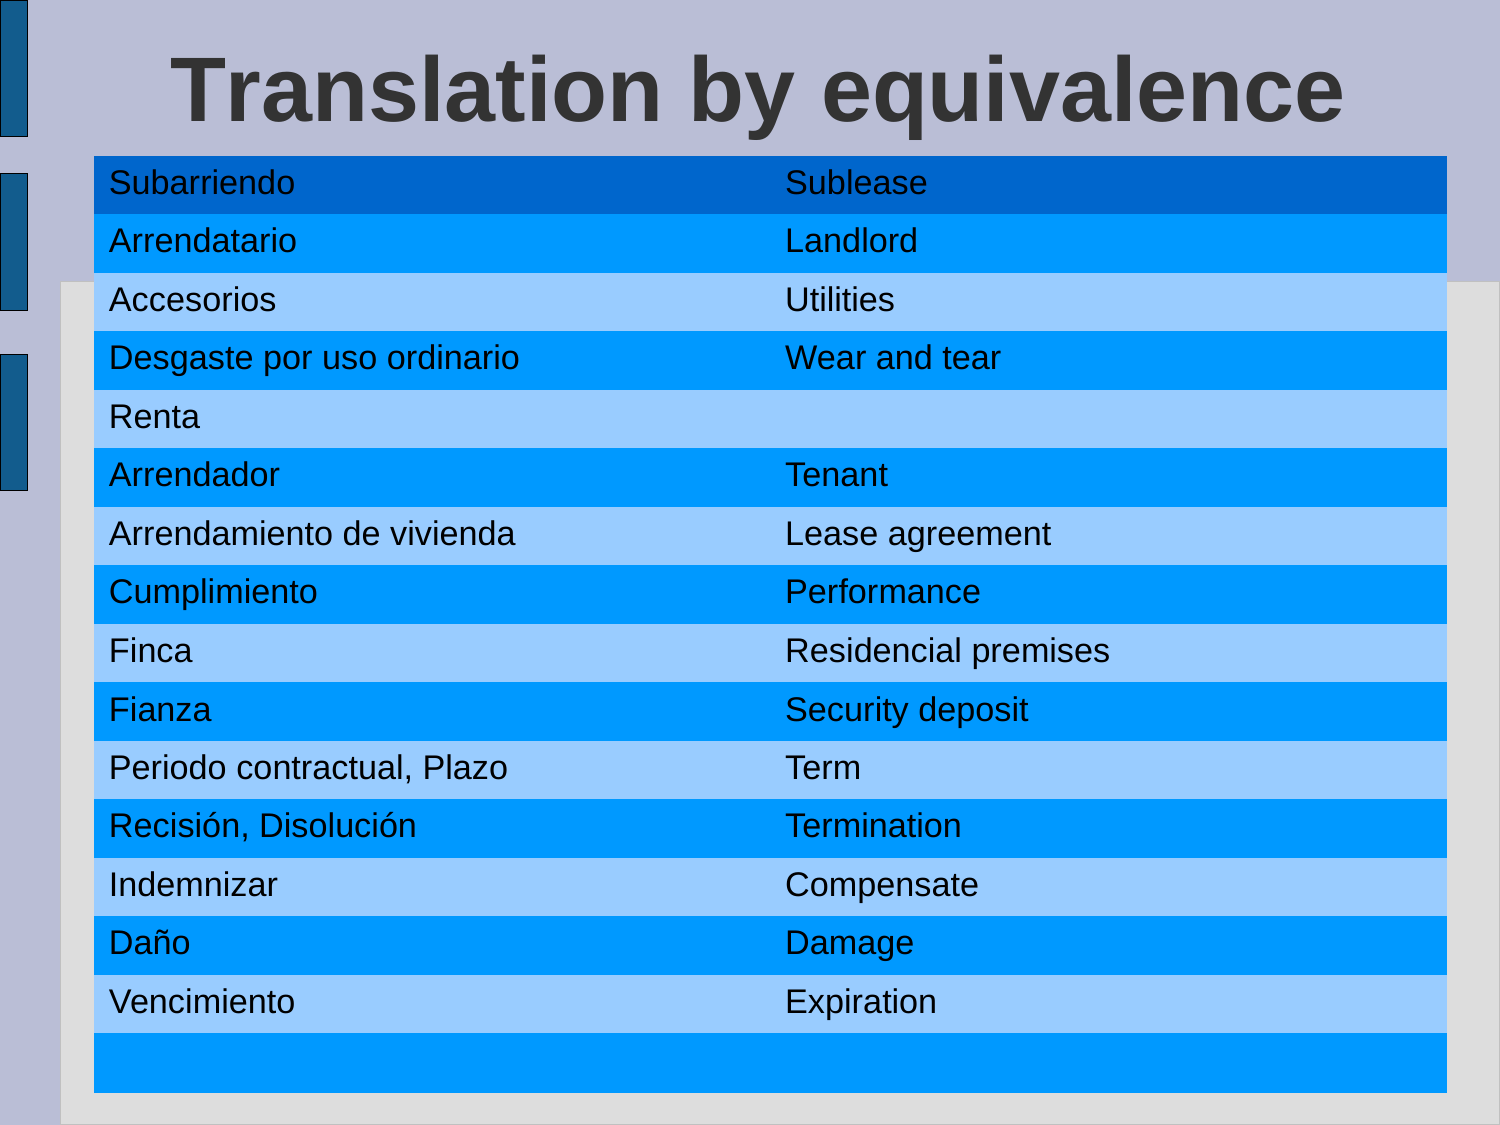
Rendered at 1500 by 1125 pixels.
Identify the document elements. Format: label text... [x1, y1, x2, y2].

table_cell Landlord [770, 214, 1447, 273]
table_cell Performance [770, 565, 1447, 624]
table_cell Compensate [770, 858, 1447, 916]
table_cell Vencimiento [94, 975, 770, 1033]
table_cell Periodo contractual, Plazo [94, 741, 770, 799]
table_header Subarriendo [94, 156, 770, 214]
table_header Sublease [770, 156, 1447, 214]
table_cell Wear and tear [770, 331, 1447, 390]
table_cell Arrendador [94, 448, 770, 507]
table_cell Tenant [770, 448, 1447, 507]
table_cell Expiration [770, 975, 1447, 1033]
table_cell Accesorios [94, 273, 770, 331]
table_cell Indemnizar [94, 858, 770, 916]
table_cell Damage [770, 916, 1447, 975]
table_cell [94, 1033, 770, 1093]
table_cell Utilities [770, 273, 1447, 331]
table_cell Term [770, 741, 1447, 799]
table_cell [770, 1033, 1447, 1093]
table_cell Daño [94, 916, 770, 975]
table_cell Cumplimiento [94, 565, 770, 624]
table_cell Termination [770, 799, 1447, 858]
table_cell Security deposit [770, 682, 1447, 741]
table_cell Finca [94, 624, 770, 682]
title Translation by equivalence [118, 2, 1400, 156]
table_cell Arrendamiento de vivienda [94, 507, 770, 565]
table_cell Fianza [94, 682, 770, 741]
table_cell Recisión, Disolución [94, 799, 770, 858]
table_cell Desgaste por uso ordinario [94, 331, 770, 390]
table_cell Residencial premises [770, 624, 1447, 682]
table_cell Lease agreement [770, 507, 1447, 565]
table_cell Arrendatario [94, 214, 770, 273]
table_cell [770, 390, 1447, 448]
table_cell Renta [94, 390, 770, 448]
